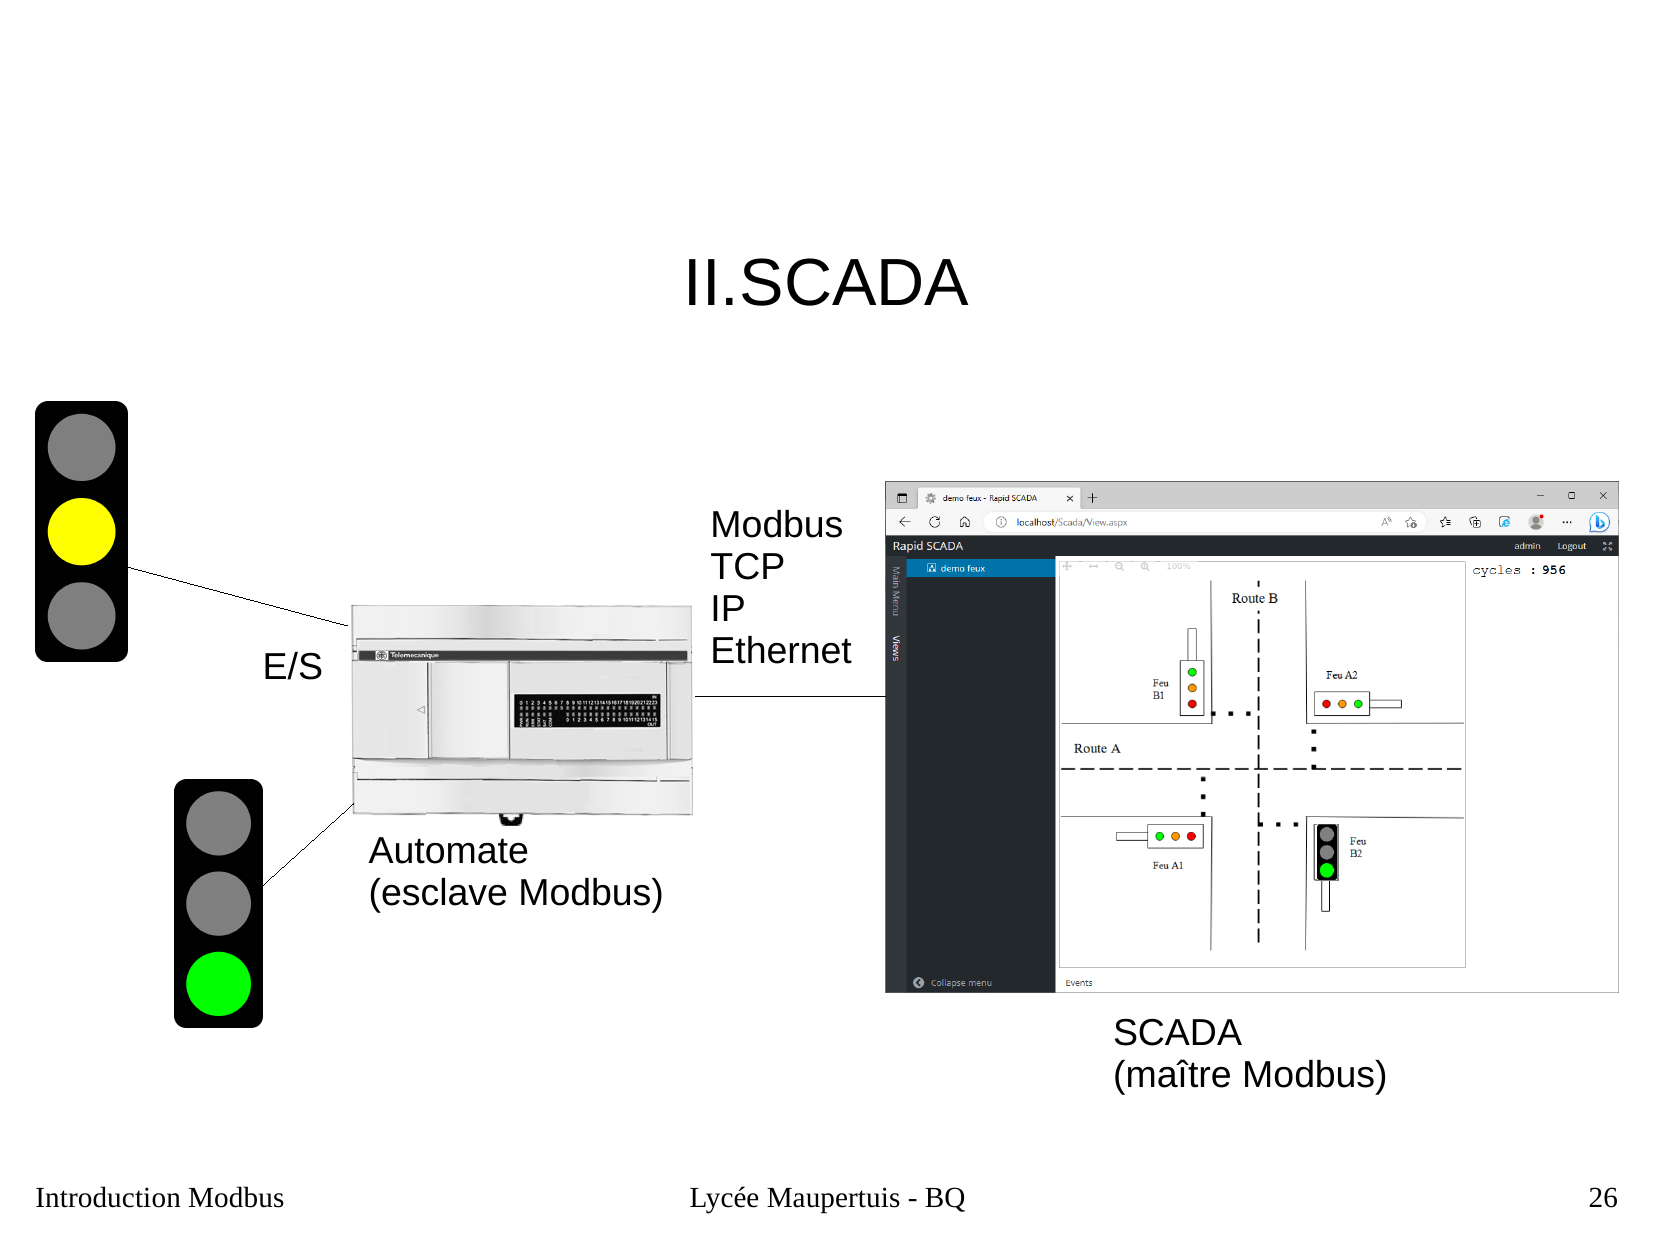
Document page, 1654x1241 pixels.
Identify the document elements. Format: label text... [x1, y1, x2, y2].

picture [347, 602, 696, 827]
picture [174, 779, 263, 1028]
text_box Automate (esclave Modbus) [353, 822, 685, 922]
picture [885, 481, 1619, 993]
text_box E/S [248, 637, 343, 695]
text_box SCADA (maître Modbus) [1098, 1003, 1489, 1108]
subtitle SCADA [35, 35, 1619, 529]
picture [35, 401, 128, 662]
text_box Modbus TCP IP Ethernet [695, 496, 873, 686]
